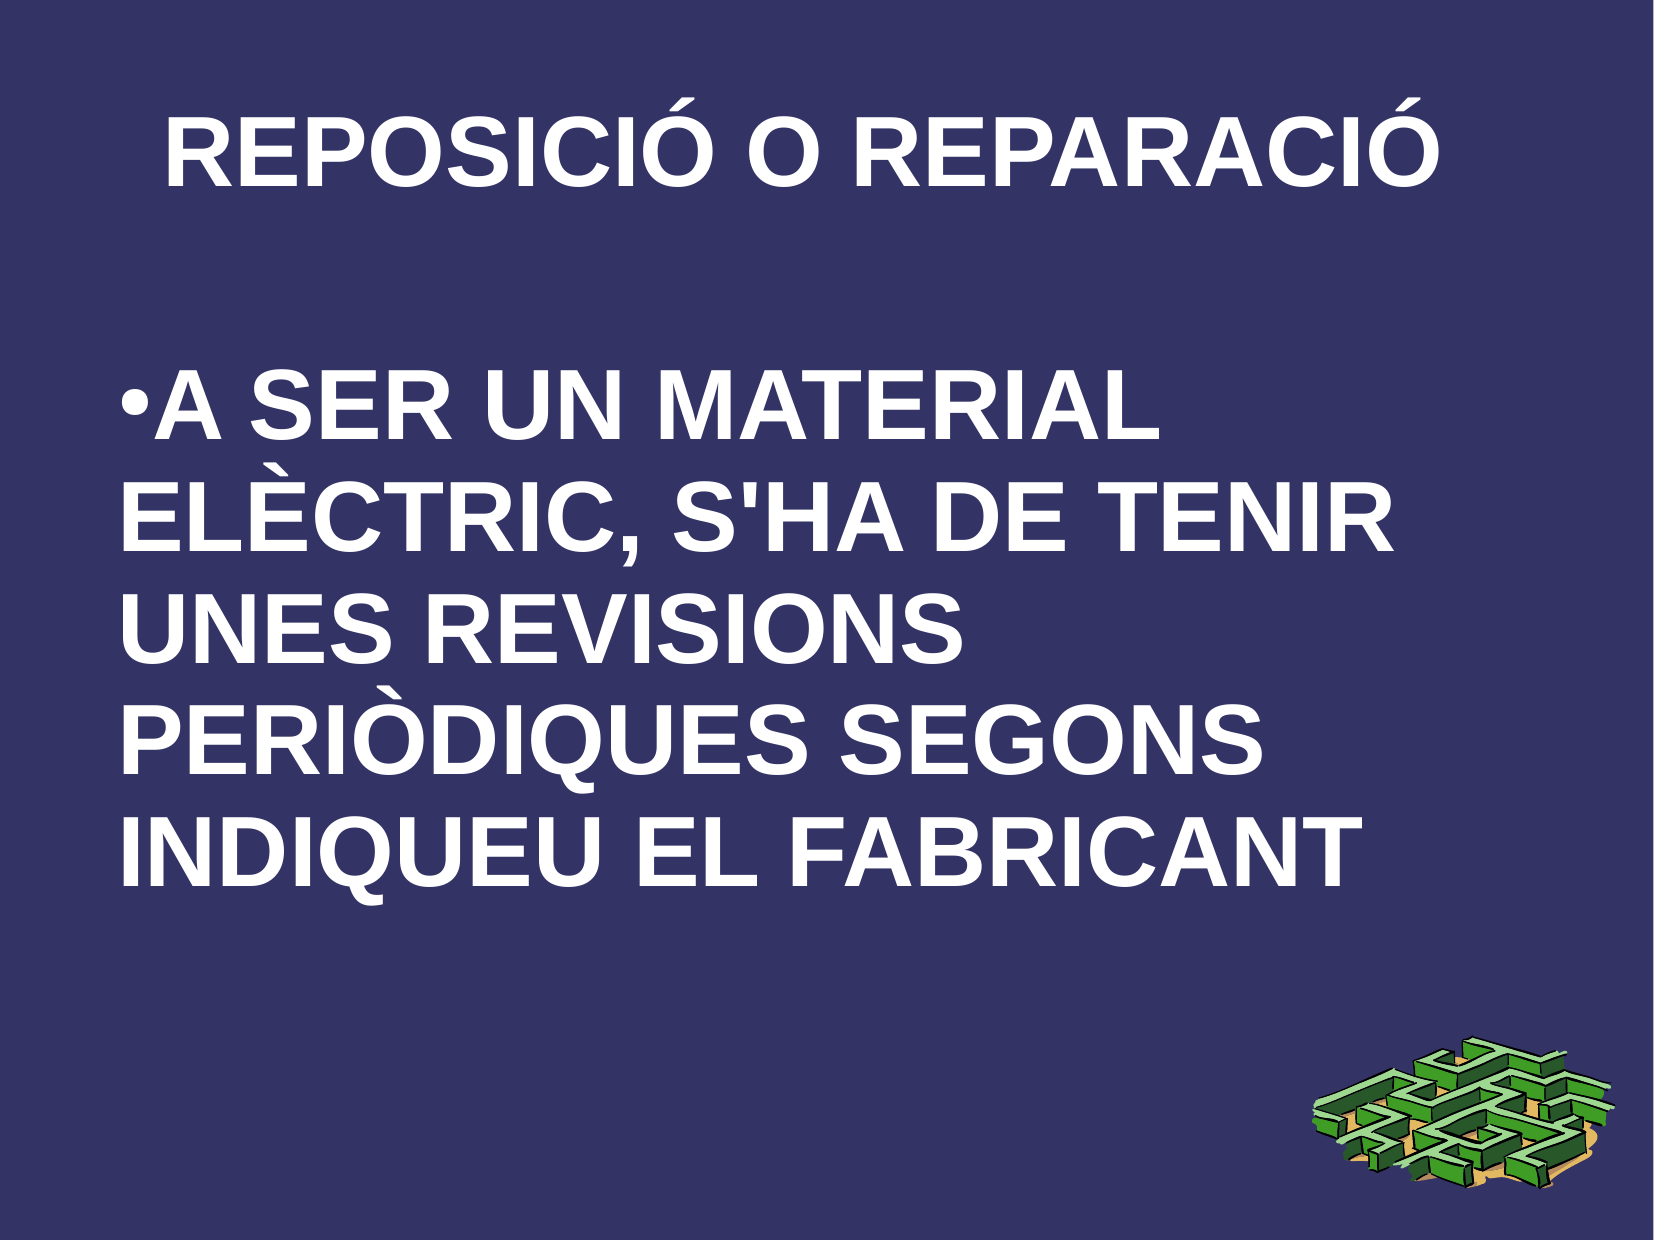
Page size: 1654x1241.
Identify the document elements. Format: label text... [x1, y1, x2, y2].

text_box A SER UN MATERIAL ELÈCTRIC, S'HA DE TENIR UNES REVISIONS PERIÒDIQUES SEGONS INDIQUEU EL FABRICANT [102, 341, 1565, 916]
text_box REPOSICIÓ O REPARACIÓ [147, 88, 1506, 266]
